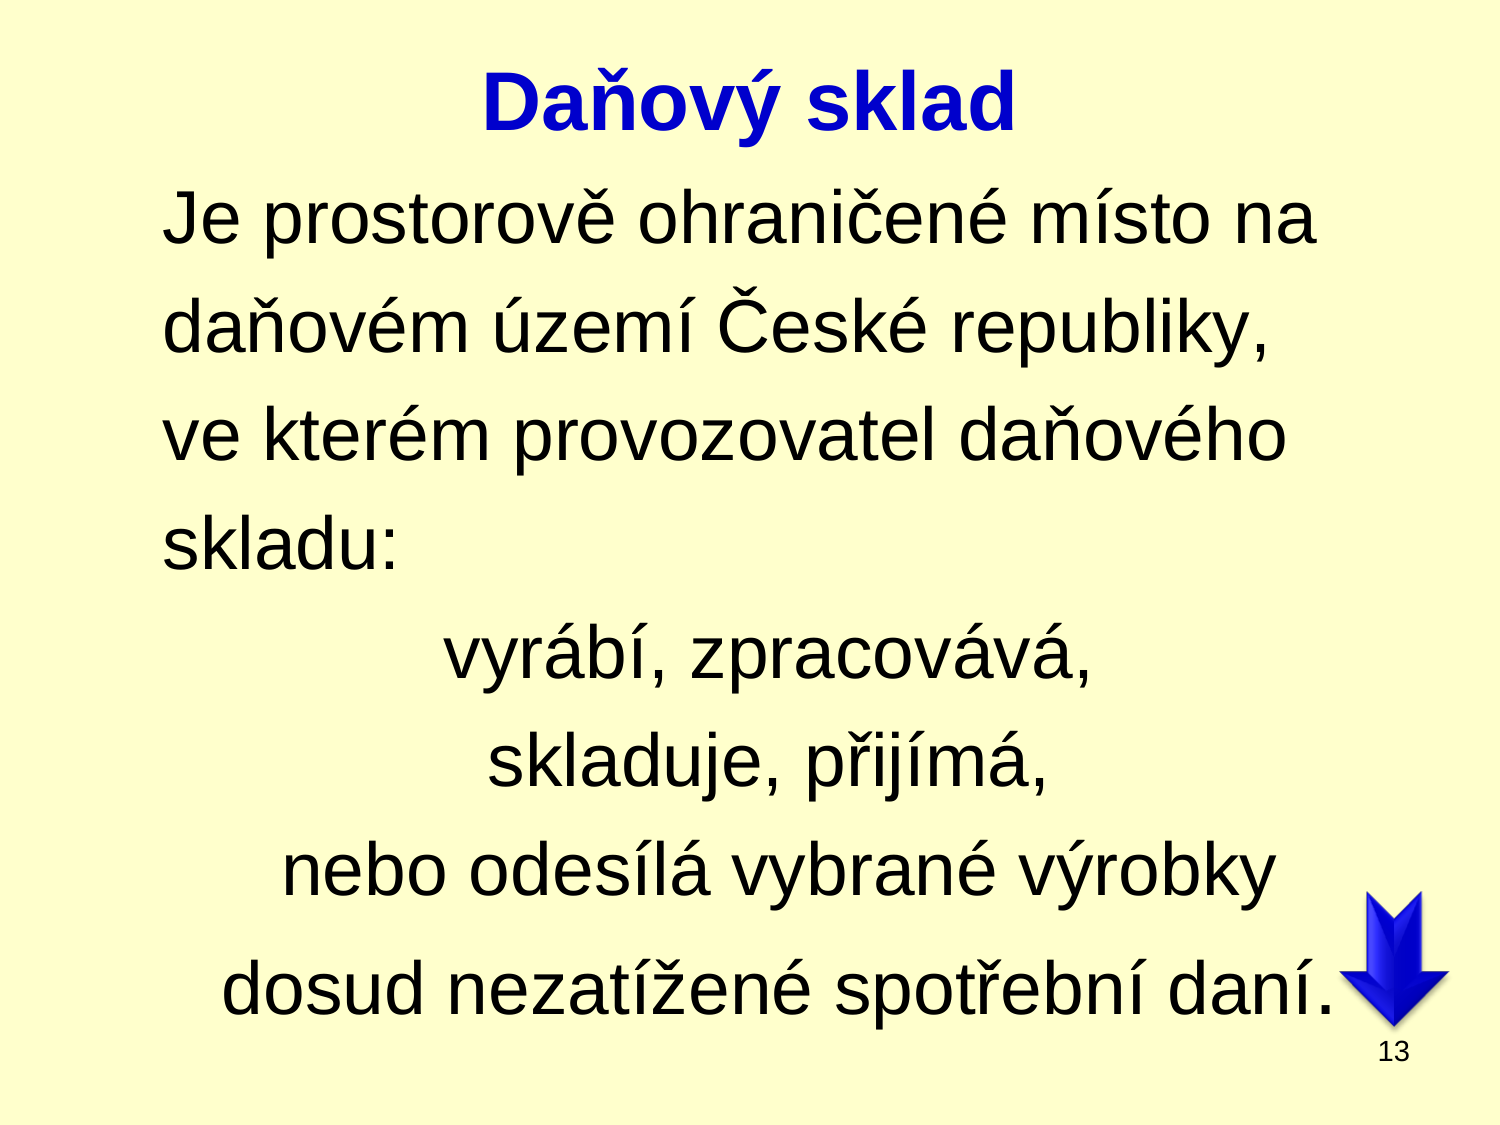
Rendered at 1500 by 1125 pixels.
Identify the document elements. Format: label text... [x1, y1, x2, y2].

list Je prostorově ohraničené místo na daňovém území České republiky, ve kterém provozovatel daňového skladu: vyrábí, zpracovává, skladuje, přijímá, nebo odesílá vybrané výrobky dosud nezatížené spotřební daní. [147, 160, 1412, 1052]
picture [1330, 886, 1459, 1041]
title Daňový sklad [75, 39, 1426, 155]
text_box <číslo> [1074, 1024, 1426, 1103]
